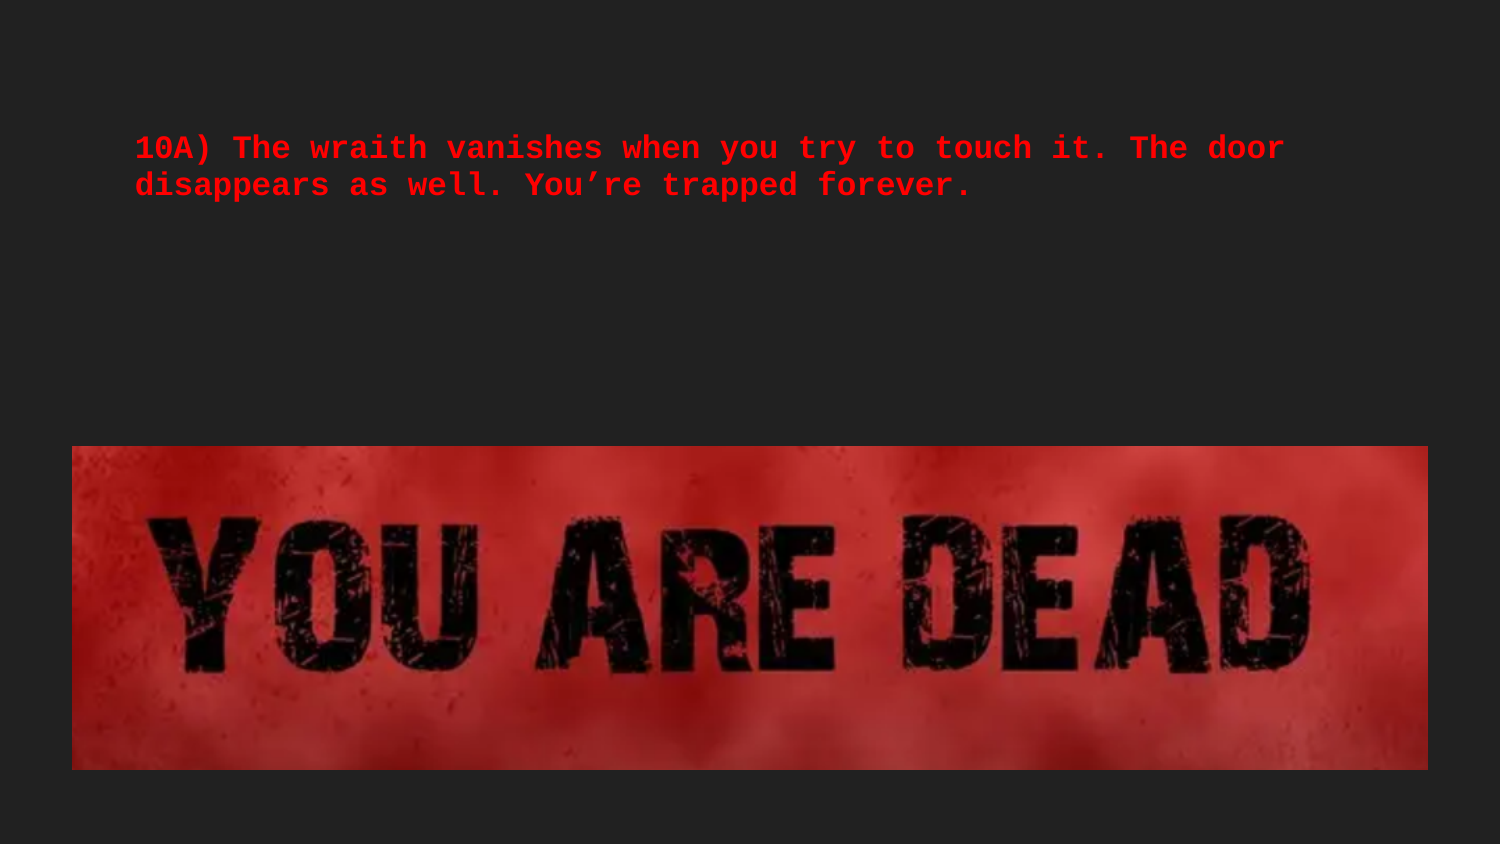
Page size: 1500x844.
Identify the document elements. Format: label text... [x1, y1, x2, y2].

title 10A) The wraith vanishes when you try to touch it. The door disappears as well. You’re trapped forever. [119, 116, 1401, 410]
picture [72, 446, 1428, 770]
